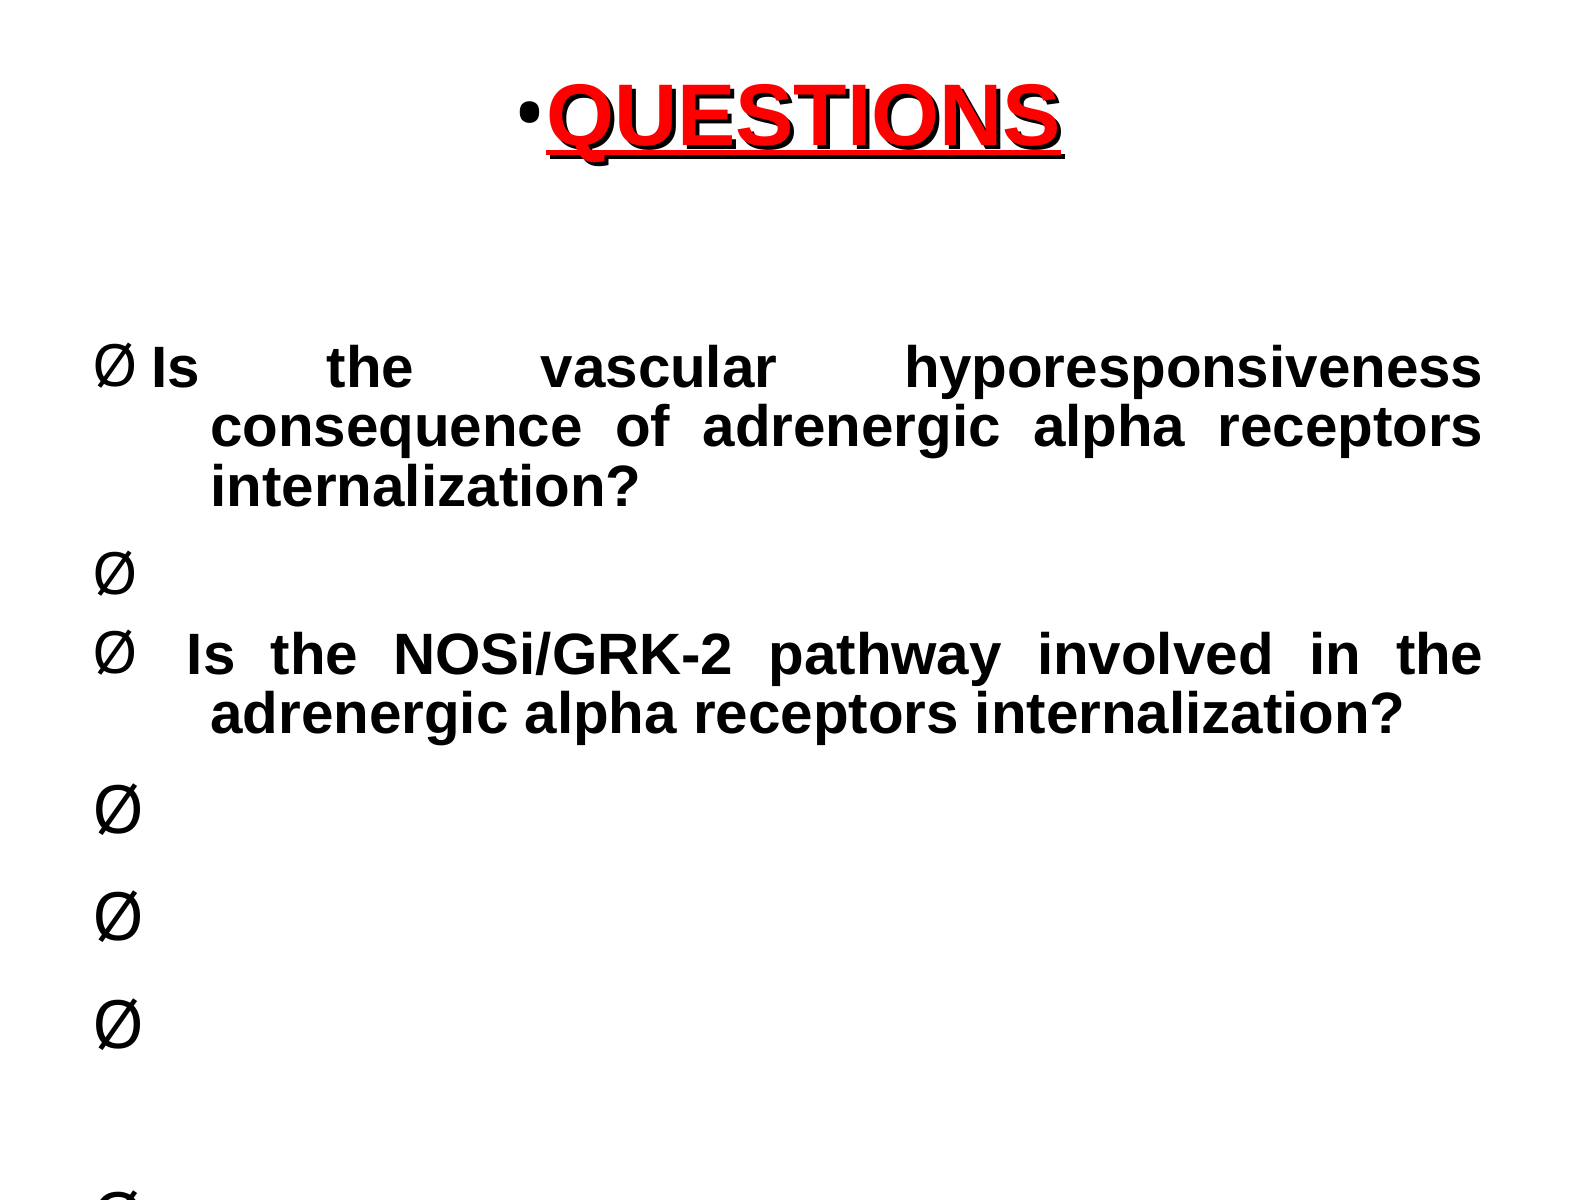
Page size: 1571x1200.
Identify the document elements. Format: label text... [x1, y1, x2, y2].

text_box Is the vascular hyporesponsiveness consequence of adrenergic alpha receptors internalization? Is the NOSi/GRK-2 pathway involved in the adrenergic alpha receptors internalization? [77, 247, 1536, 789]
text_box QUESTIONS [80, 58, 1494, 179]
